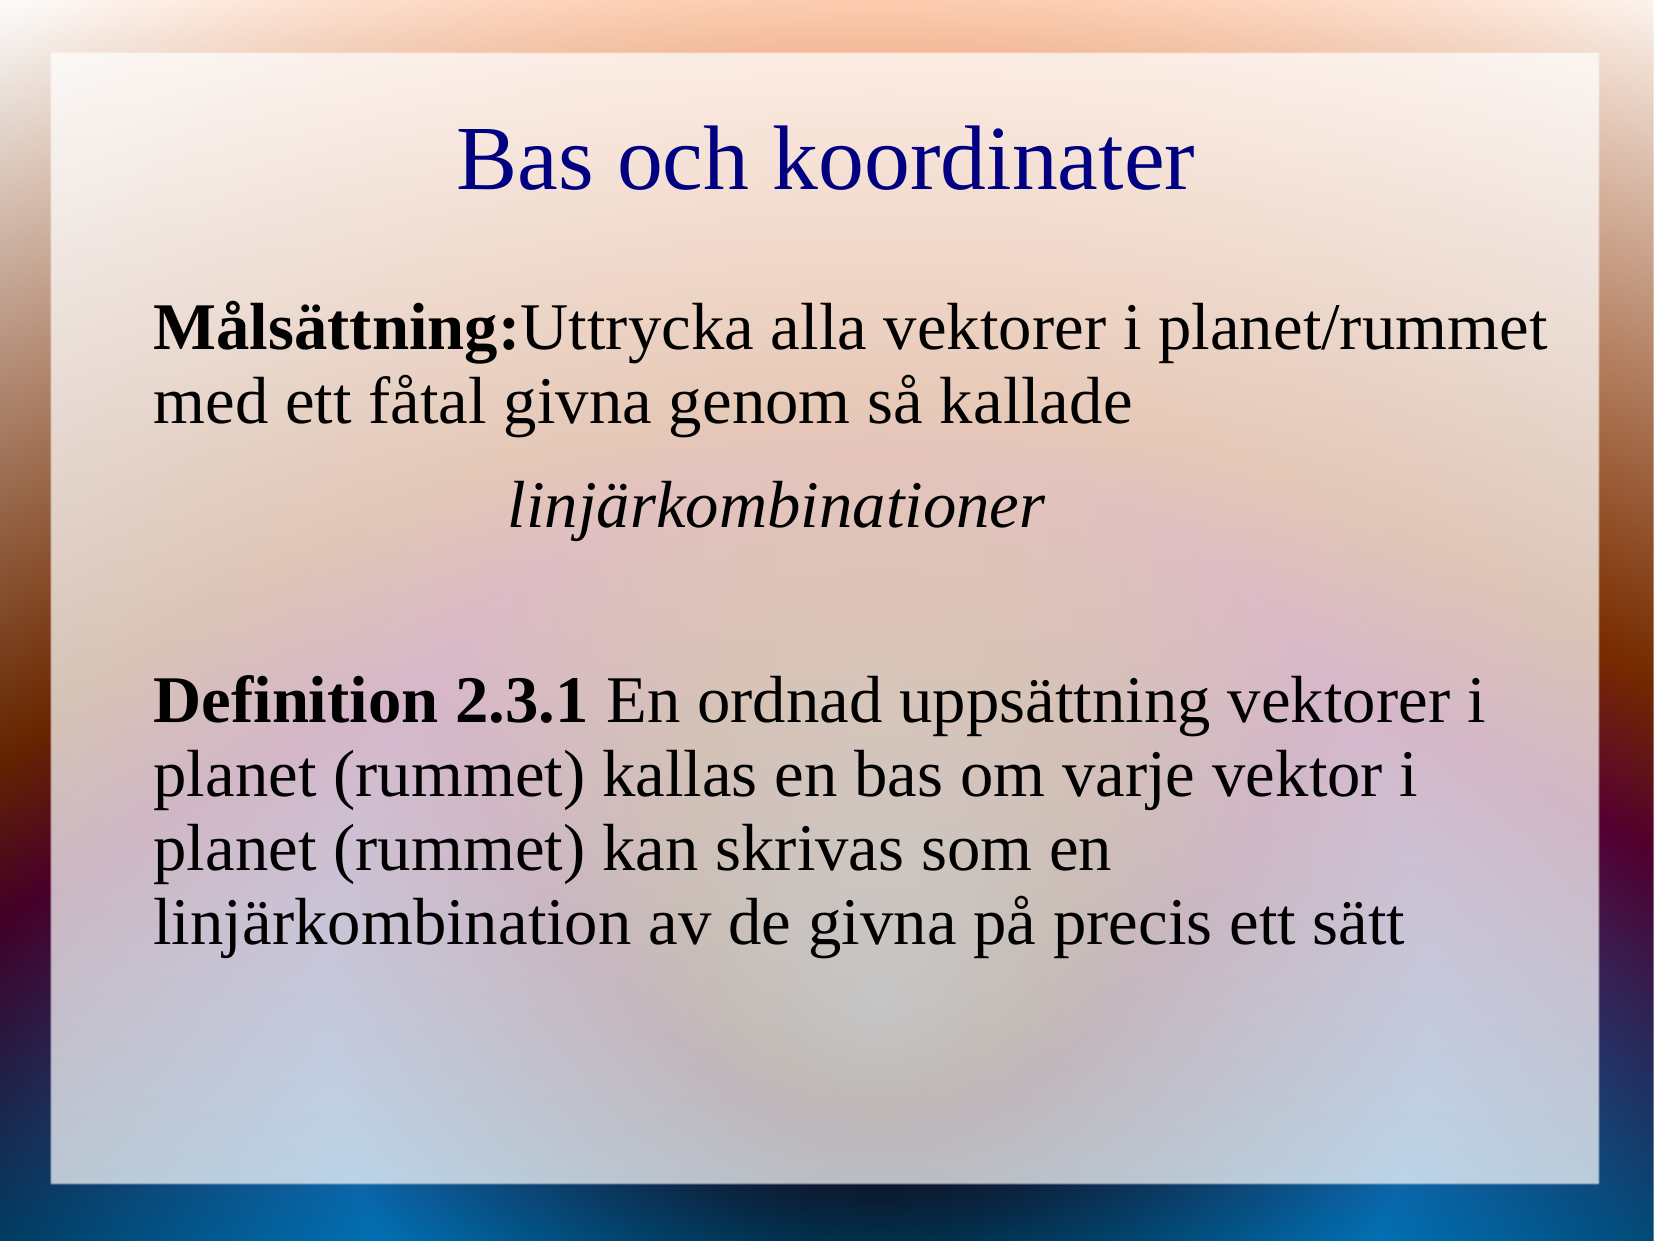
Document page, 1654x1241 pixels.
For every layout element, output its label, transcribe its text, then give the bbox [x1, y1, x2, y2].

picture [0, 0, 1654, 1241]
title Bas och koordinater [82, 62, 1571, 256]
list Målsättning:Uttrycka alla vektorer i planet/rummet med ett fåtal givna genom så kallade linjärkombinationer Definition 2.3.1 En ordnad uppsättning vektorer i planet (rummet) kallas en bas om varje vektor i planet (rummet) kan skrivas som en linjärkombination av de givna på precis ett sätt [82, 290, 1571, 1019]
